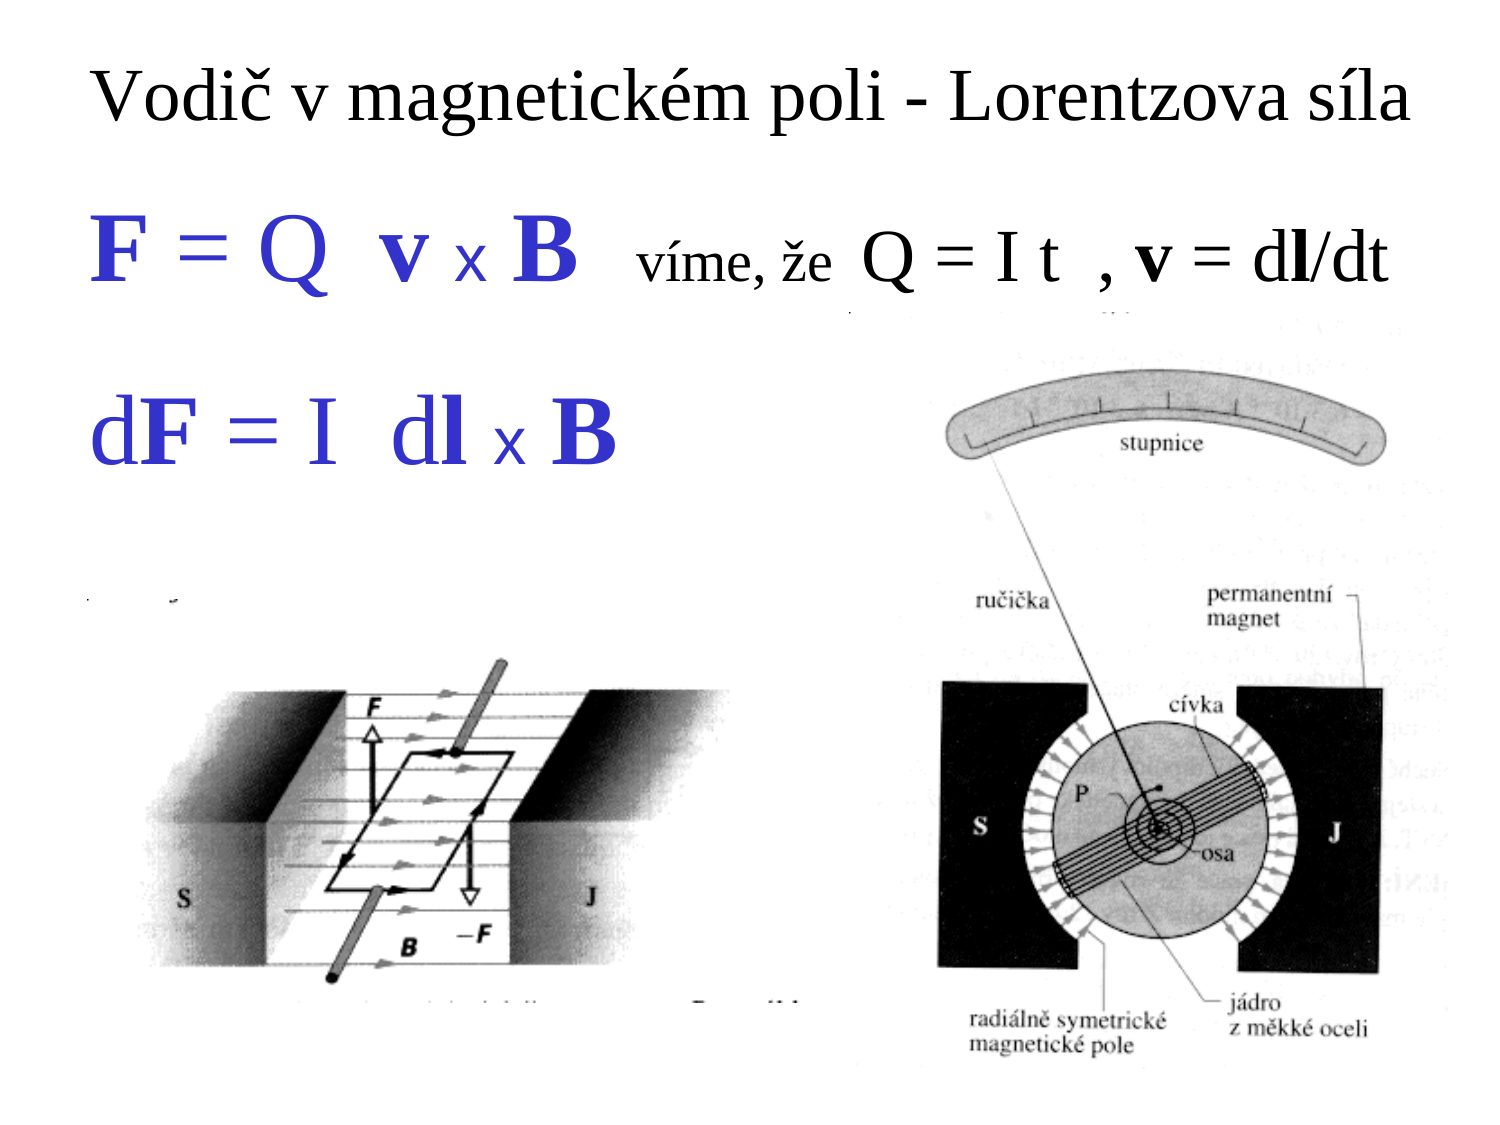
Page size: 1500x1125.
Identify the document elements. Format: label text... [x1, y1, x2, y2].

picture [849, 675, 1448, 1069]
text_box Vodič v magnetickém poli - Lorentzova síla F = Q v x B víme, že Q = I t , v = dl/dt dF = I dl x B [74, 37, 1476, 675]
picture [87, 675, 801, 1003]
